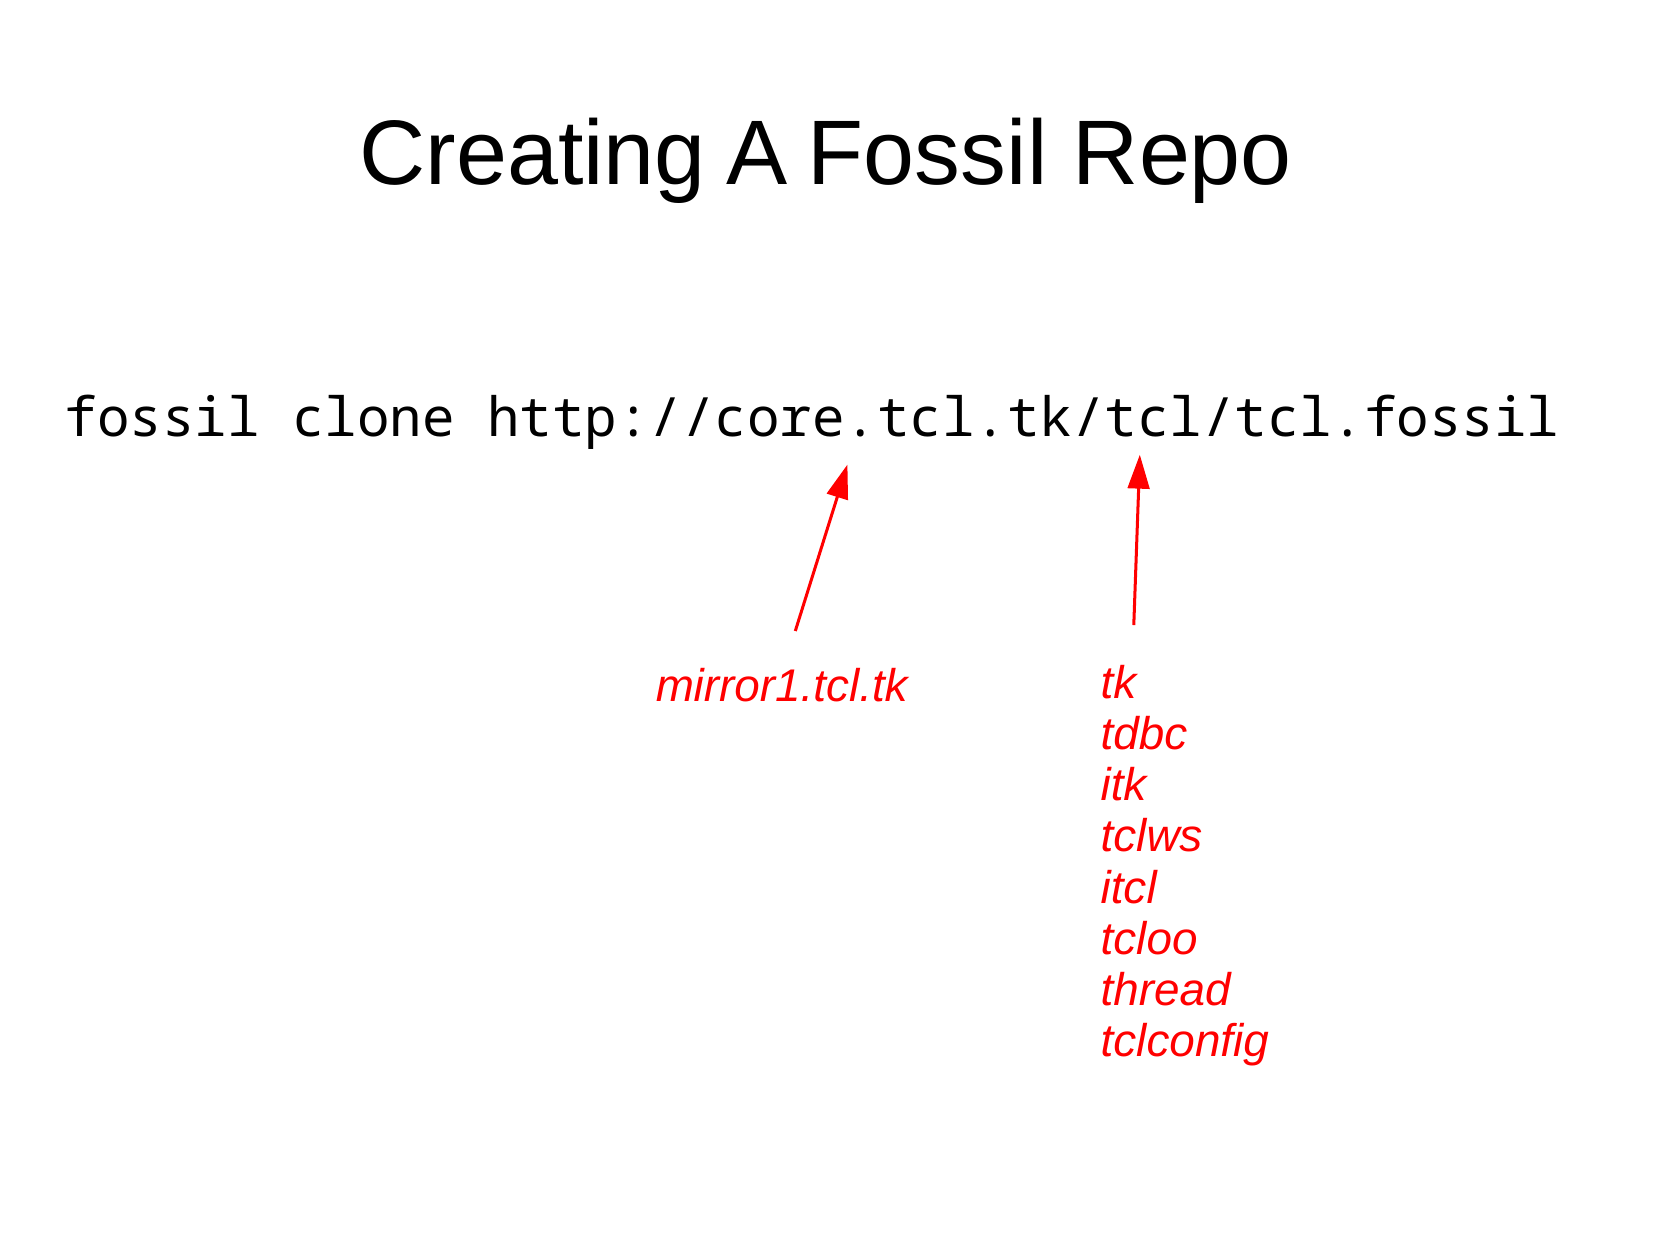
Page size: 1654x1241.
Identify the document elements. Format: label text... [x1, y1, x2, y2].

text_box mirror1.tcl.tk [641, 653, 923, 720]
title Creating A Fossil Repo [82, 56, 1571, 250]
text_box fossil clone http://core.tcl.tk/tcl/tcl.fossil [50, 370, 1587, 449]
text_box tk tdbc itk tclws itcl tcloo thread tclconfig [1085, 649, 1285, 1075]
